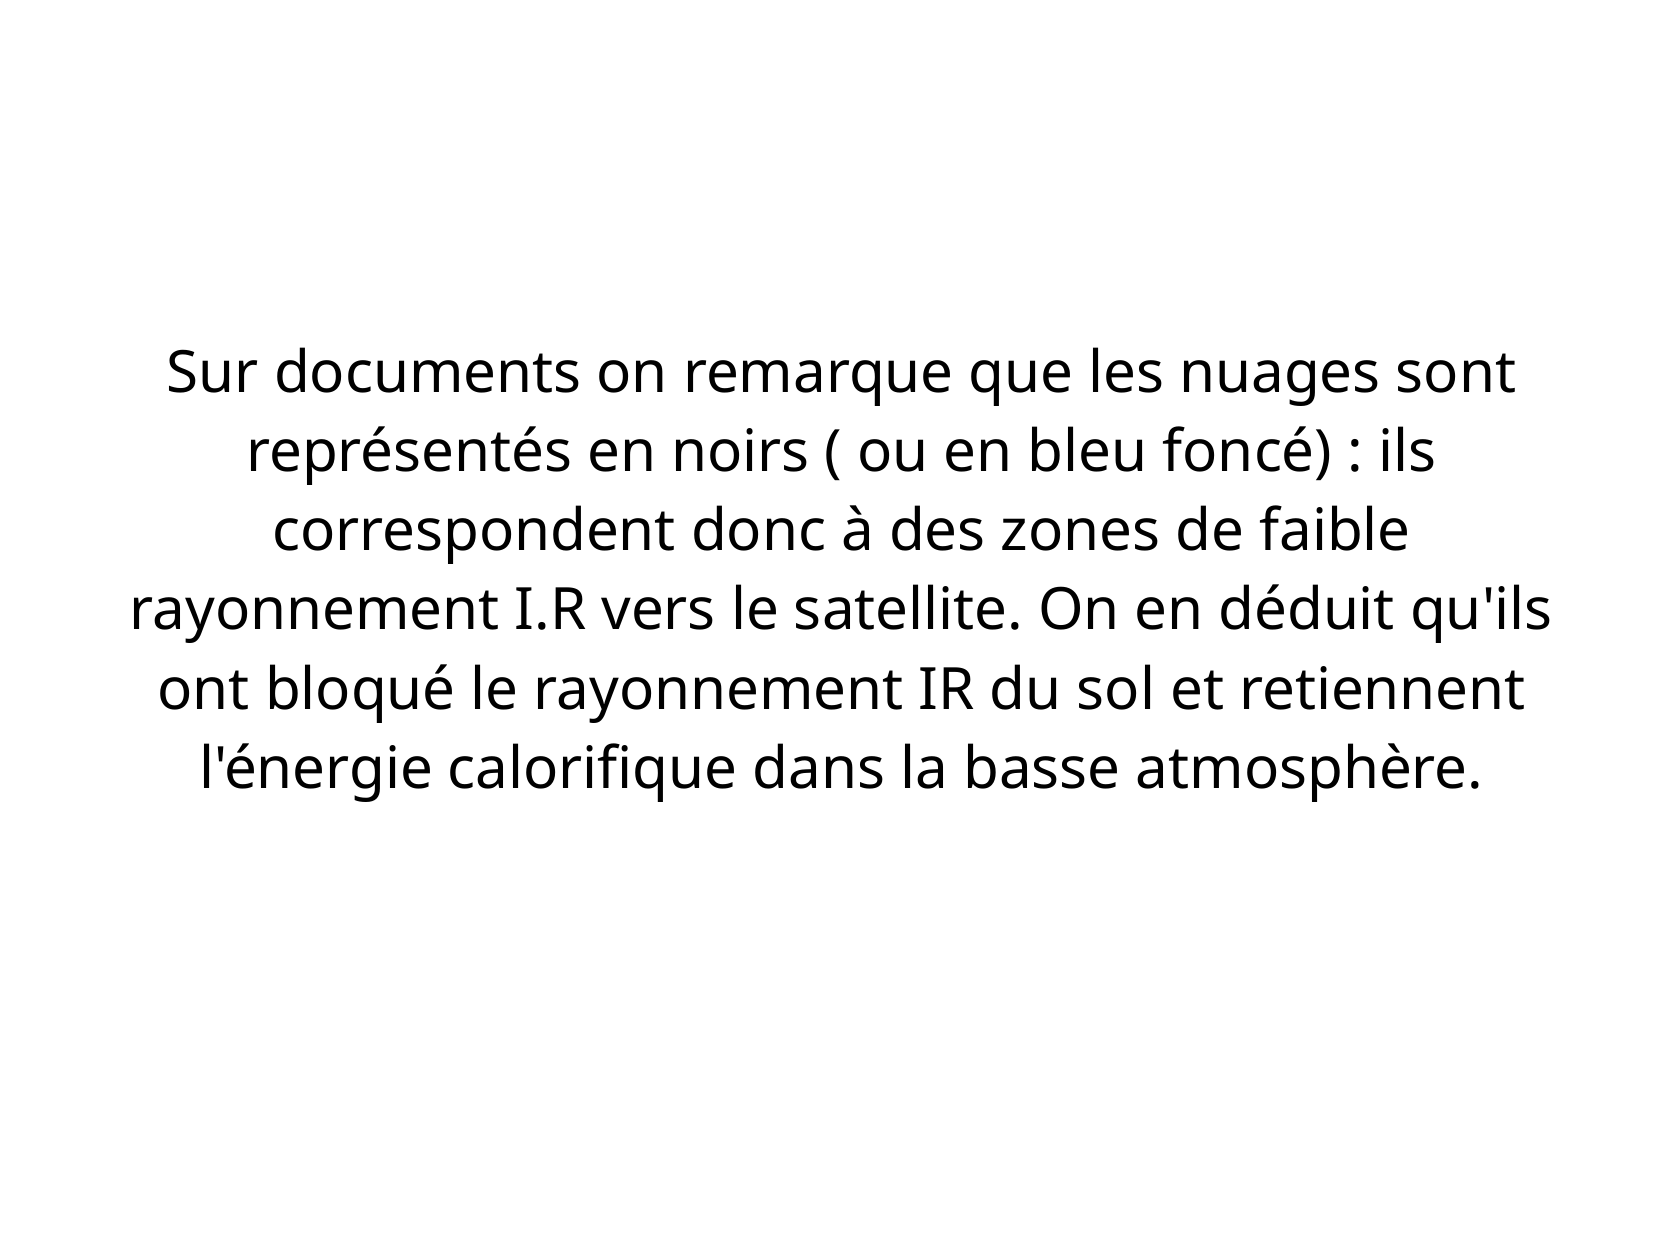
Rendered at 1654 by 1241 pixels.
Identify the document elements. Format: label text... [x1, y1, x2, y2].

text_box Sur documents on remarque que les nuages sont représentés en noirs ( ou en bleu foncé) : ils correspondent donc à des zones de faible rayonnement I.R vers le satellite. On en déduit qu'ils ont bloqué le rayonnement IR du sol et retiennent l'énergie calorifique dans la basse atmosphère. [88, 118, 1595, 945]
